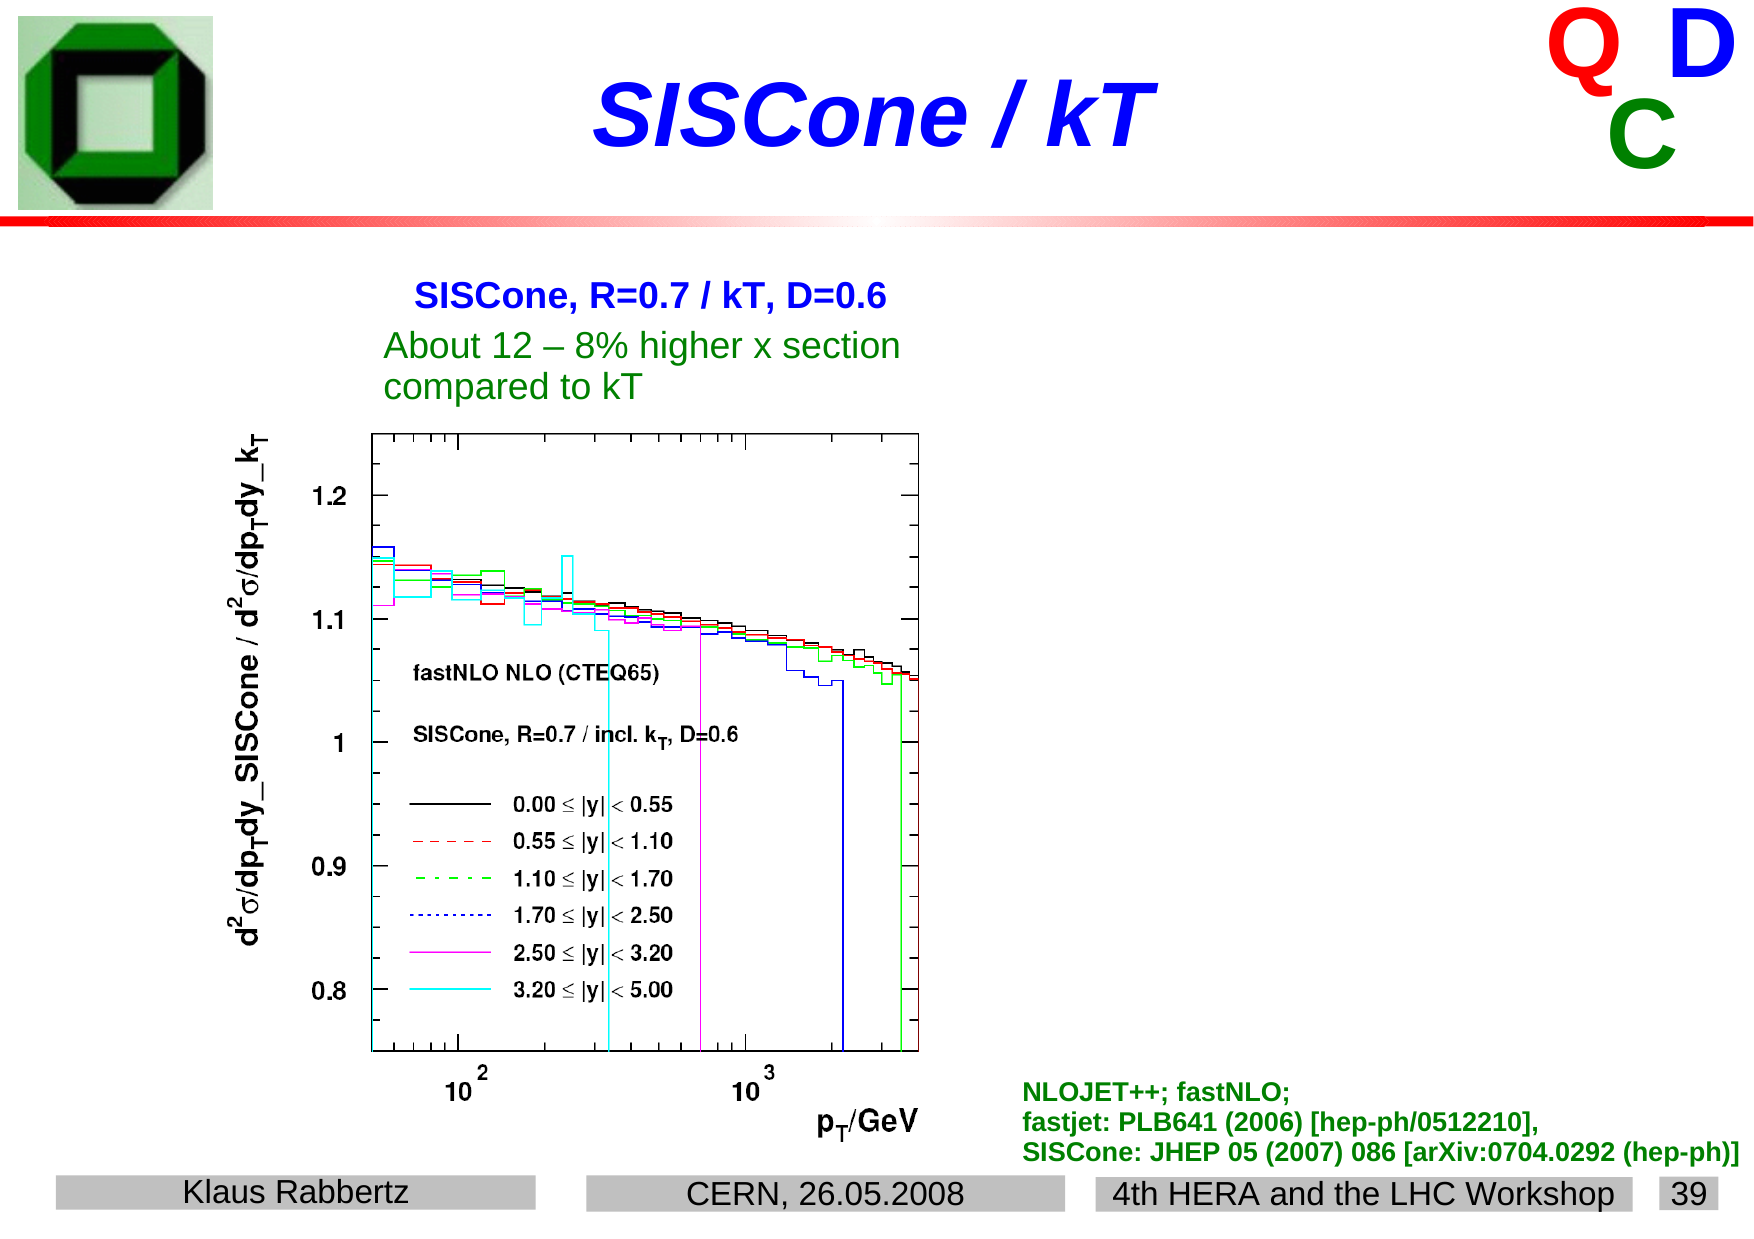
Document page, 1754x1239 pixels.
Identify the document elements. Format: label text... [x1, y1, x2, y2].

picture [18, 16, 213, 210]
text_box About 12 – 8% higher x section compared to kT [371, 312, 916, 420]
text_box SISCone, R=0.7 / kT, D=0.6 [402, 262, 900, 312]
title SISCone / kT [220, 16, 1525, 213]
picture [223, 409, 946, 1148]
text_box NLOJET++; fastNLO; fastjet: PLB641 (2006) [hep-ph/0512210], SISCone: JHEP 05 (2007) 086 [arXiv:0704.0292 (hep-ph)] [1010, 1064, 1736, 1180]
